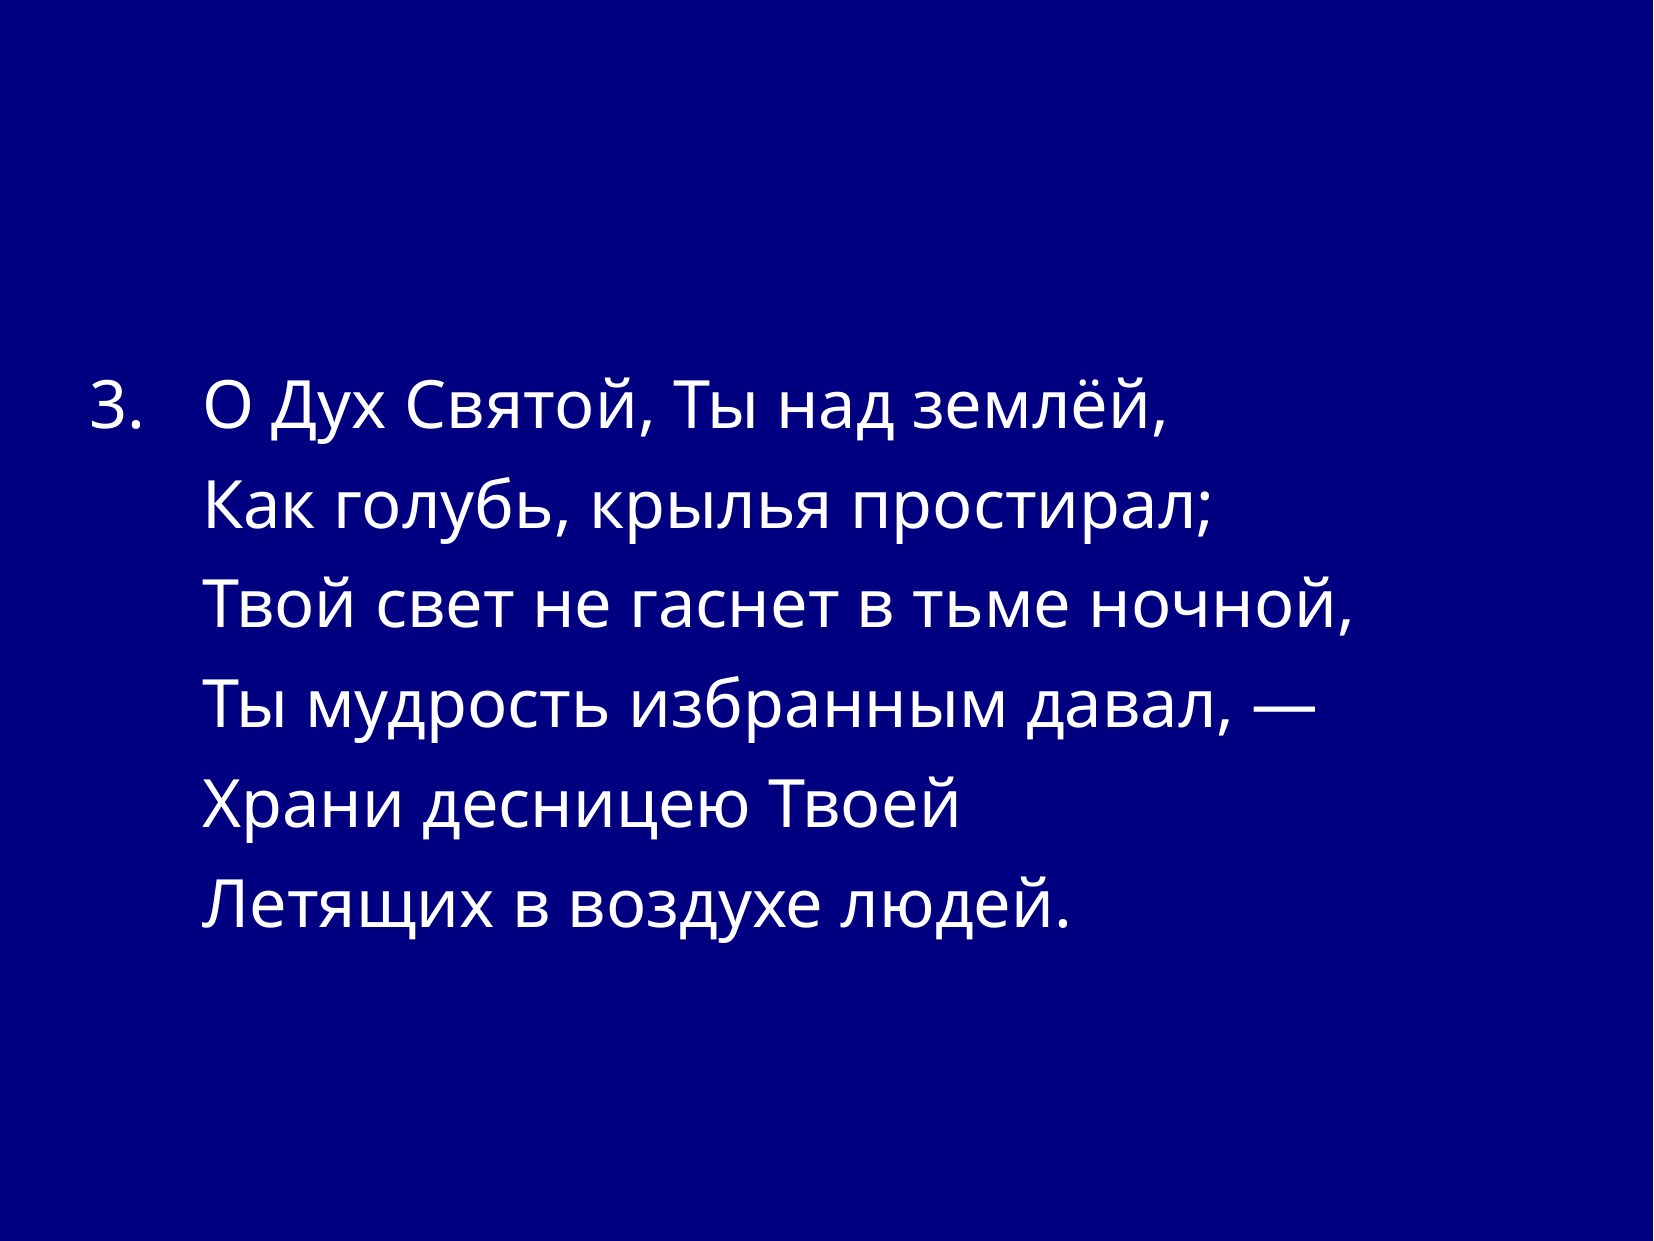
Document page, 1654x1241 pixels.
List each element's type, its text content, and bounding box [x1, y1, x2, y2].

text_box 3. О Дух Святой, Ты над землёй, Как голубь, крылья простирал; Твой свет не гаснет в тьме ночной, Ты мудрость избранным давал, ― Храни десницею Твоей Летящих в воздухе людей. [75, 150, 1576, 1163]
